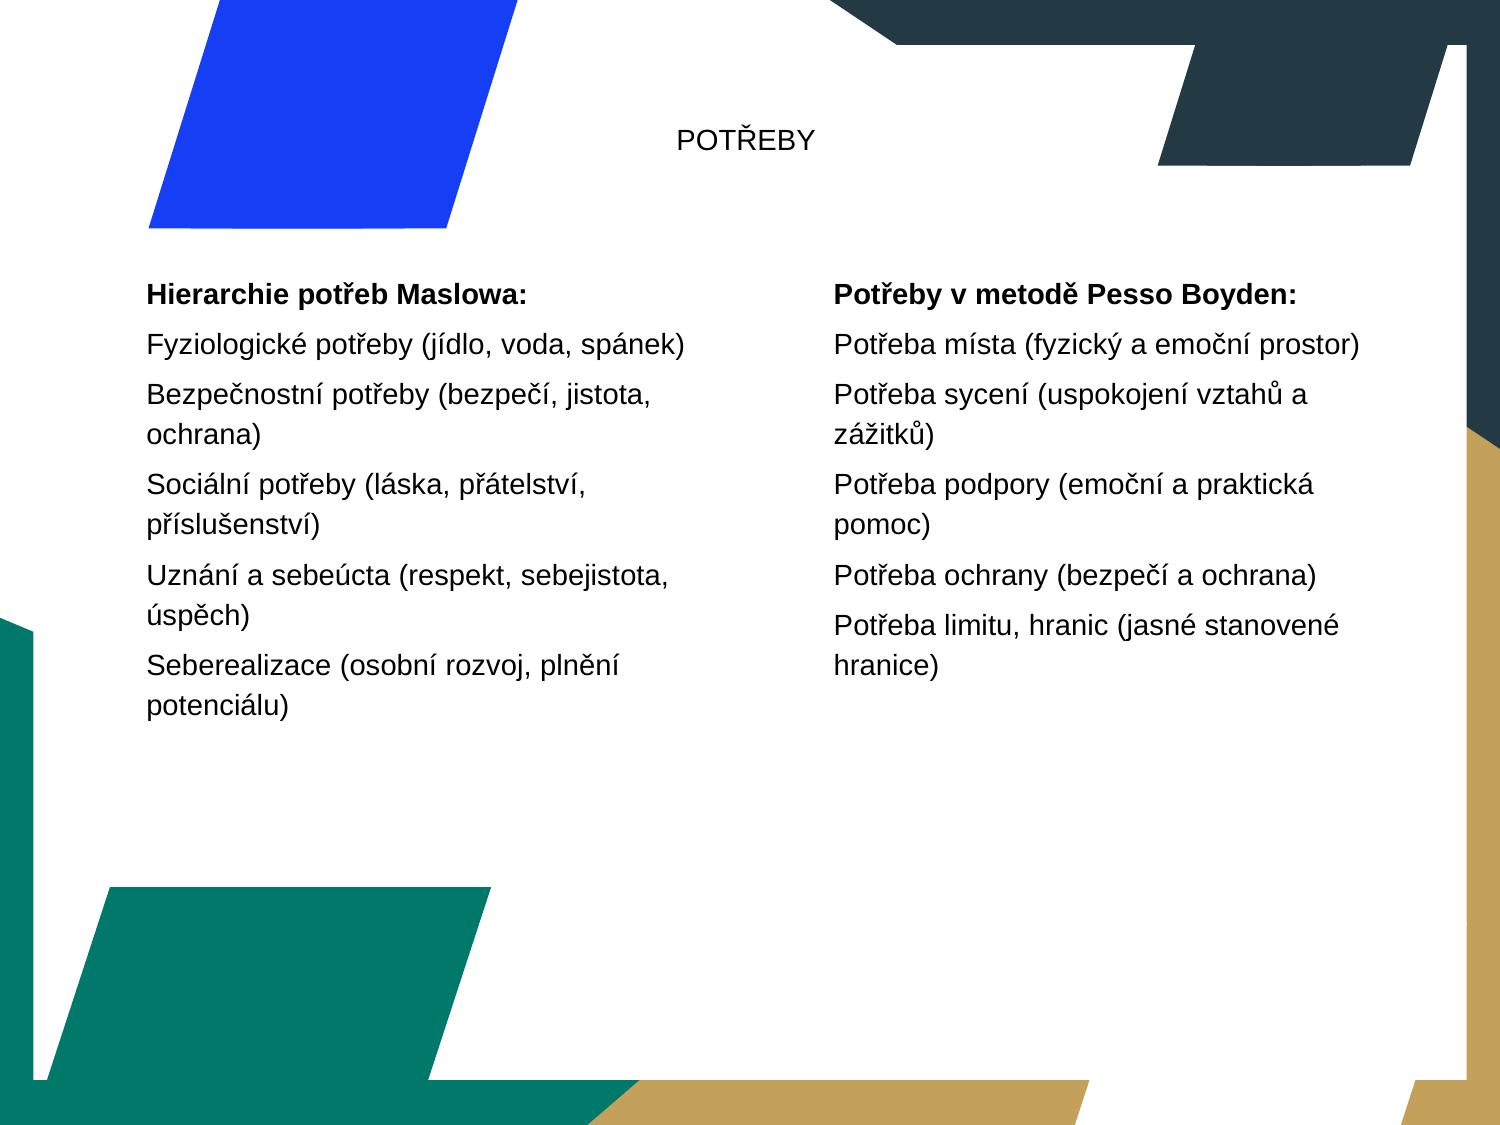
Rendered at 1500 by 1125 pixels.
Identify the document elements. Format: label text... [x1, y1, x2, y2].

title POTŘEBY [75, 45, 1425, 233]
list Potřeby v metodě Pesso Boyden: Potřeba místa (fyzický a emoční prostor) Potřeba sycení (uspokojení vztahů a zážitků) Potřeba podpory (emoční a praktická pomoc) Potřeba ochrany (bezpečí a ochrana) Potřeba limitu, hranic (jasné stanovené hranice) [762, 262, 1425, 1005]
list Hierarchie potřeb Maslowa: Fyziologické potřeby (jídlo, voda, spánek) Bezpečnostní potřeby (bezpečí, jistota, ochrana) Sociální potřeby (láska, přátelství, příslušenství) Uznání a sebeúcta (respekt, sebejistota, úspěch) Seberealizace (osobní rozvoj, plnění potenciálu) [75, 262, 738, 1005]
